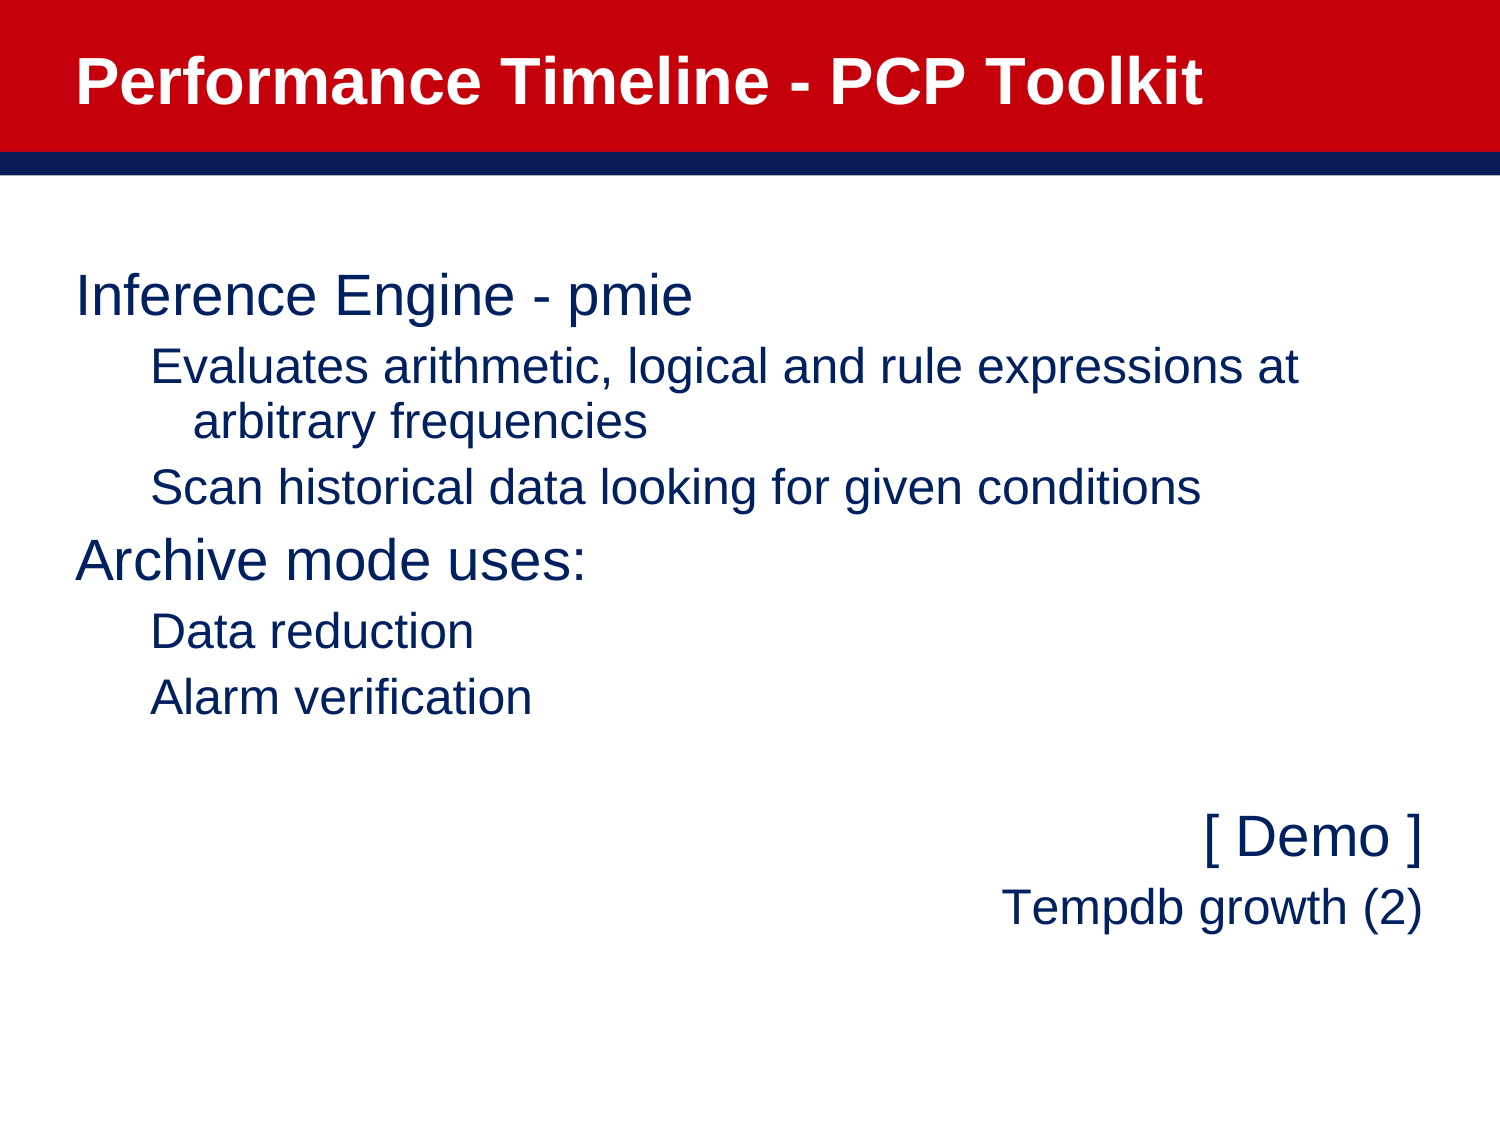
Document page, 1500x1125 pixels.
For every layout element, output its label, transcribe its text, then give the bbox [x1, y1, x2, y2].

list Inference Engine - pmie Evaluates arithmetic, logical and rule expressions at arbitrary frequencies Scan historical data looking for given conditions Archive mode uses: Data reduction Alarm verification [ Demo ] Tempdb growth (2)‏ [75, 262, 1424, 1002]
title Performance Timeline - PCP Toolkit [75, 5, 1424, 158]
